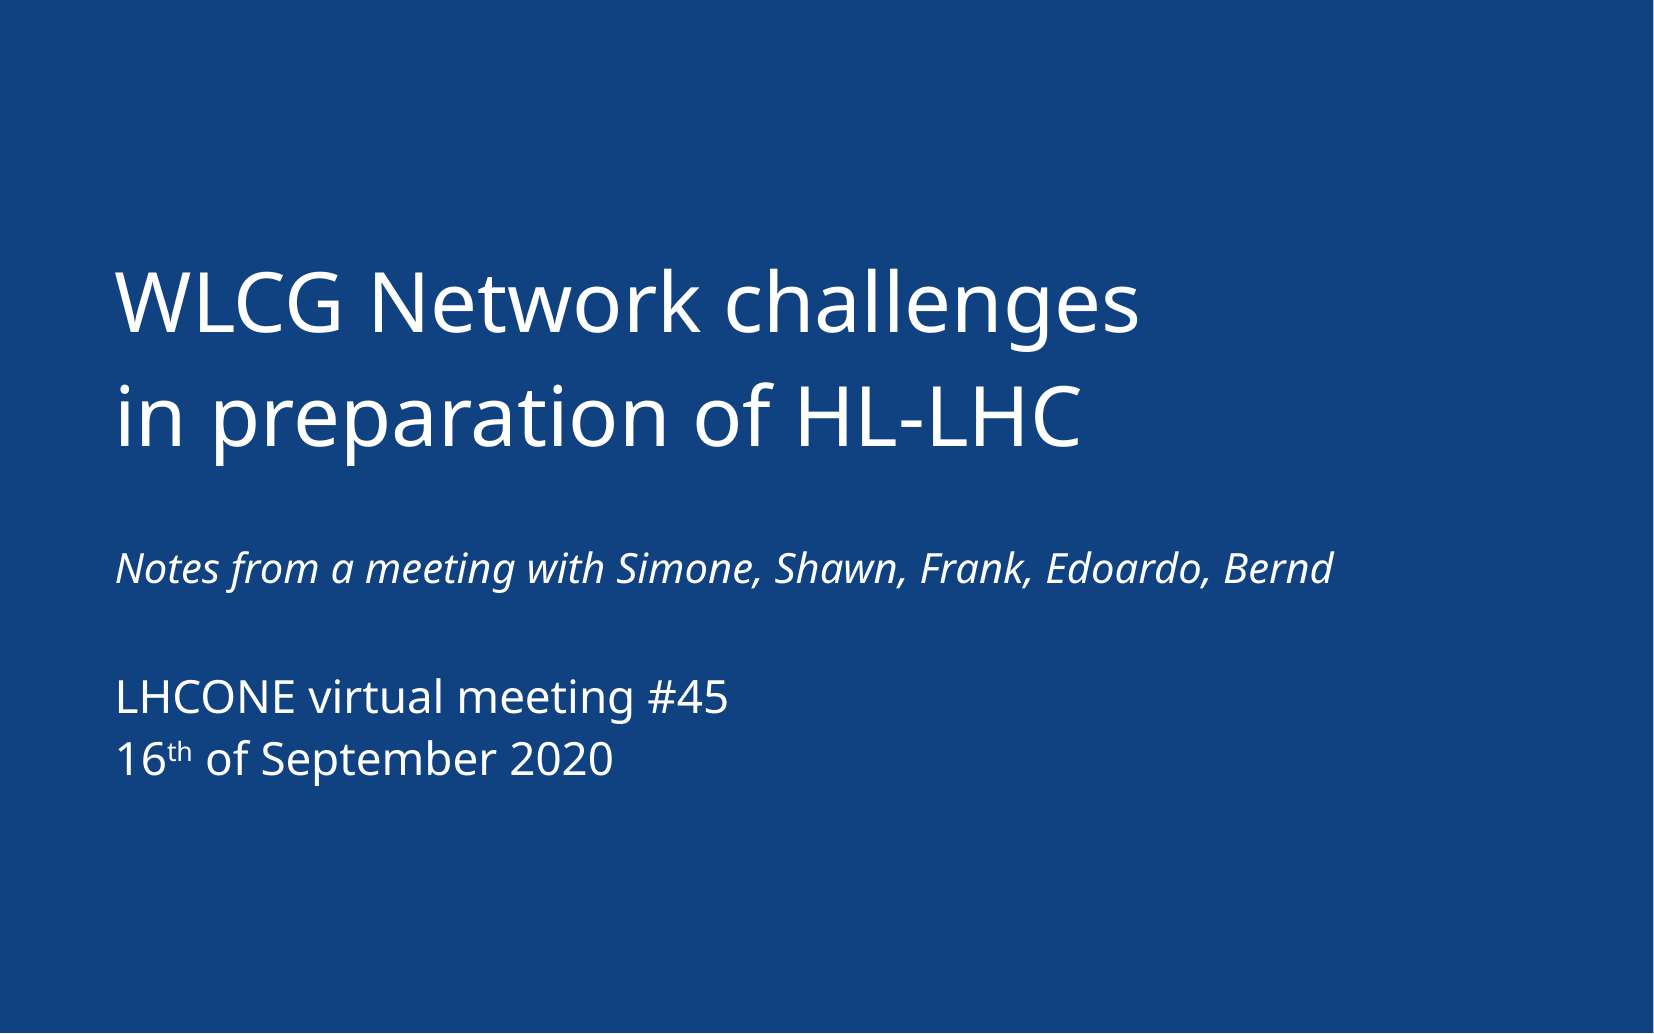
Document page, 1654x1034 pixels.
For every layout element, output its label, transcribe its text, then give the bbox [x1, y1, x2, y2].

title WLCG Network challenges in preparation of HL-LHC Notes from a meeting with Simone, Shawn, Frank, Edoardo, Bernd LHCONE virtual meeting #45 16th of September 2020 [114, 189, 1630, 900]
